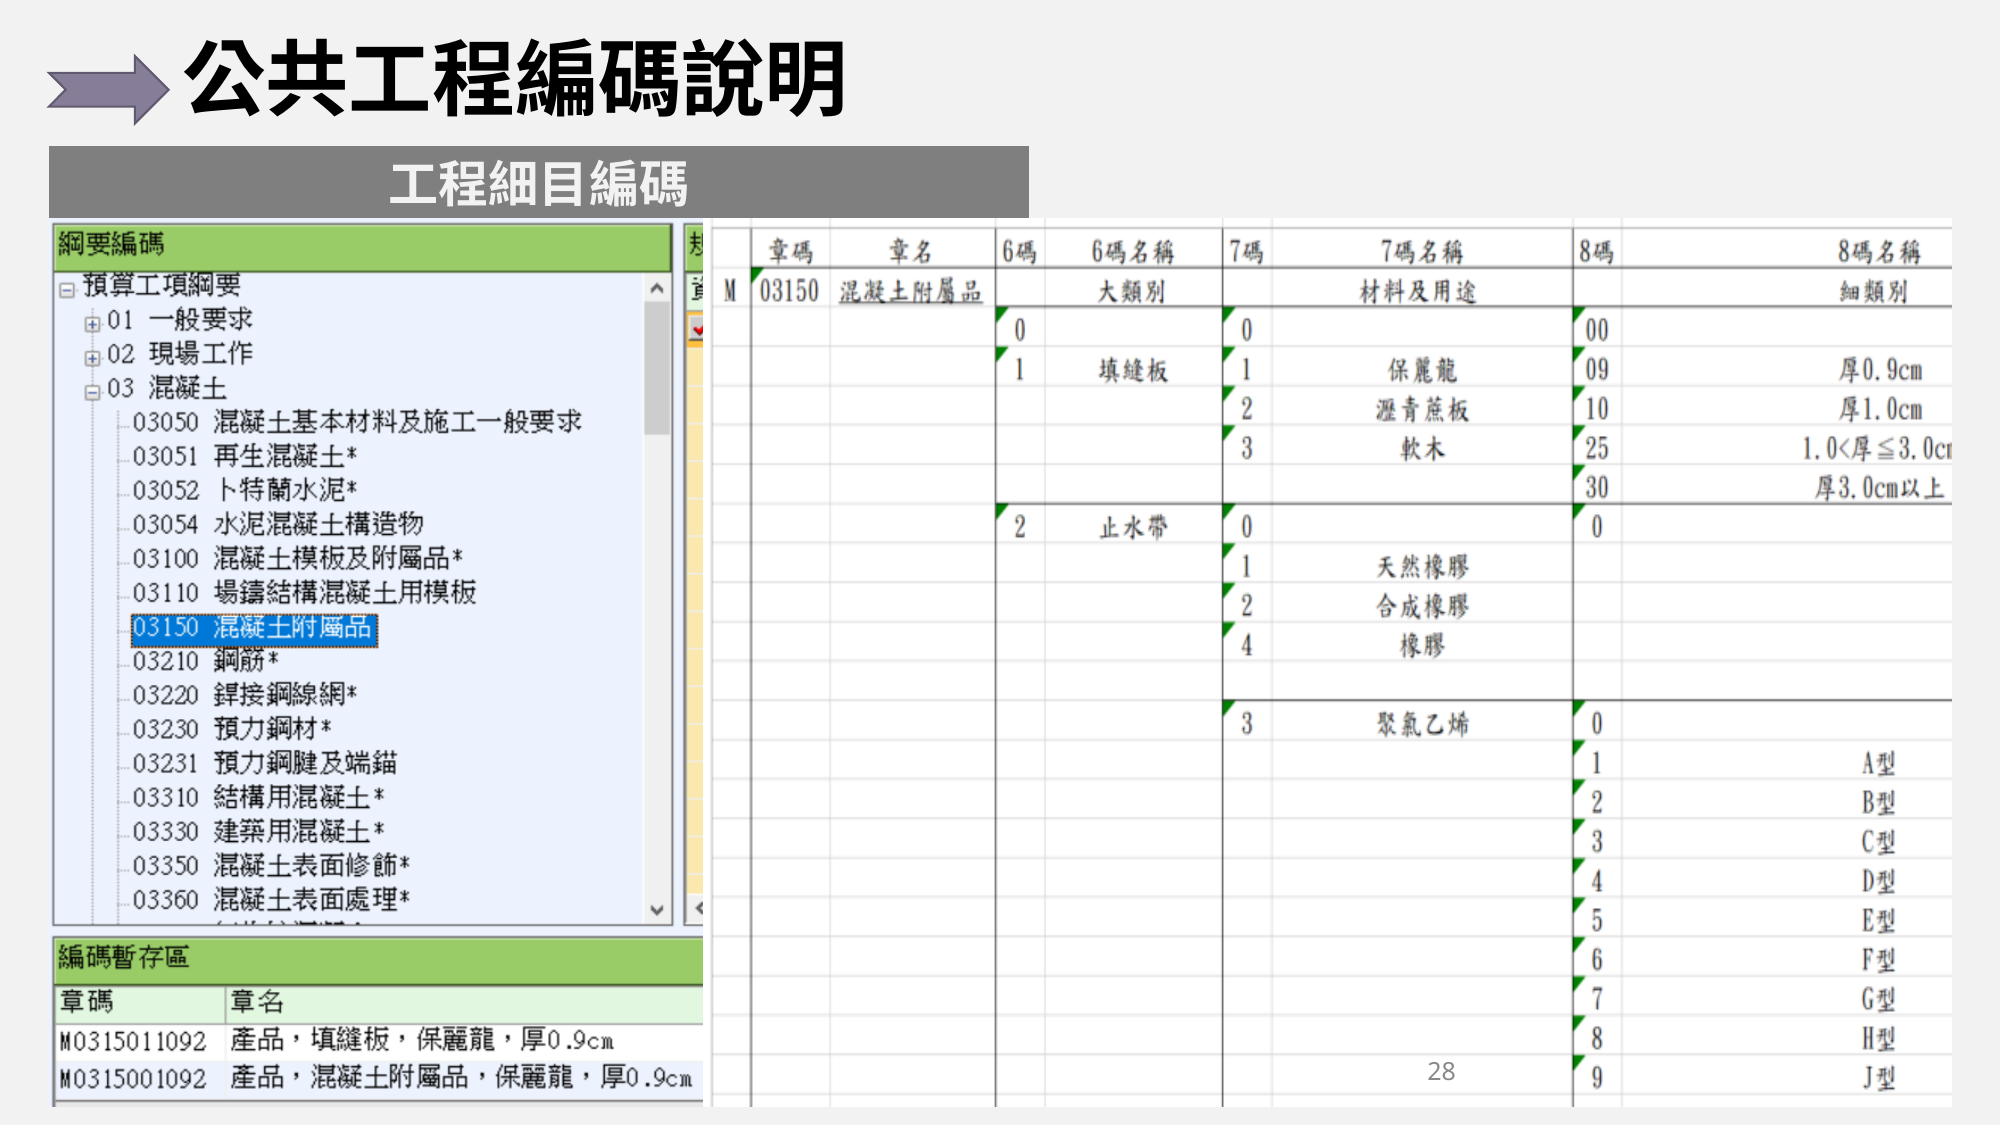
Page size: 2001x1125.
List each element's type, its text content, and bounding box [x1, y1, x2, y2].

text_box [48, 55, 167, 124]
picture [48, 218, 1952, 1107]
text_box 28 [1412, 1042, 1863, 1103]
text_box 工程細目編碼 [49, 146, 1029, 218]
text_box 公共工程編碼說明 [167, 18, 1375, 135]
